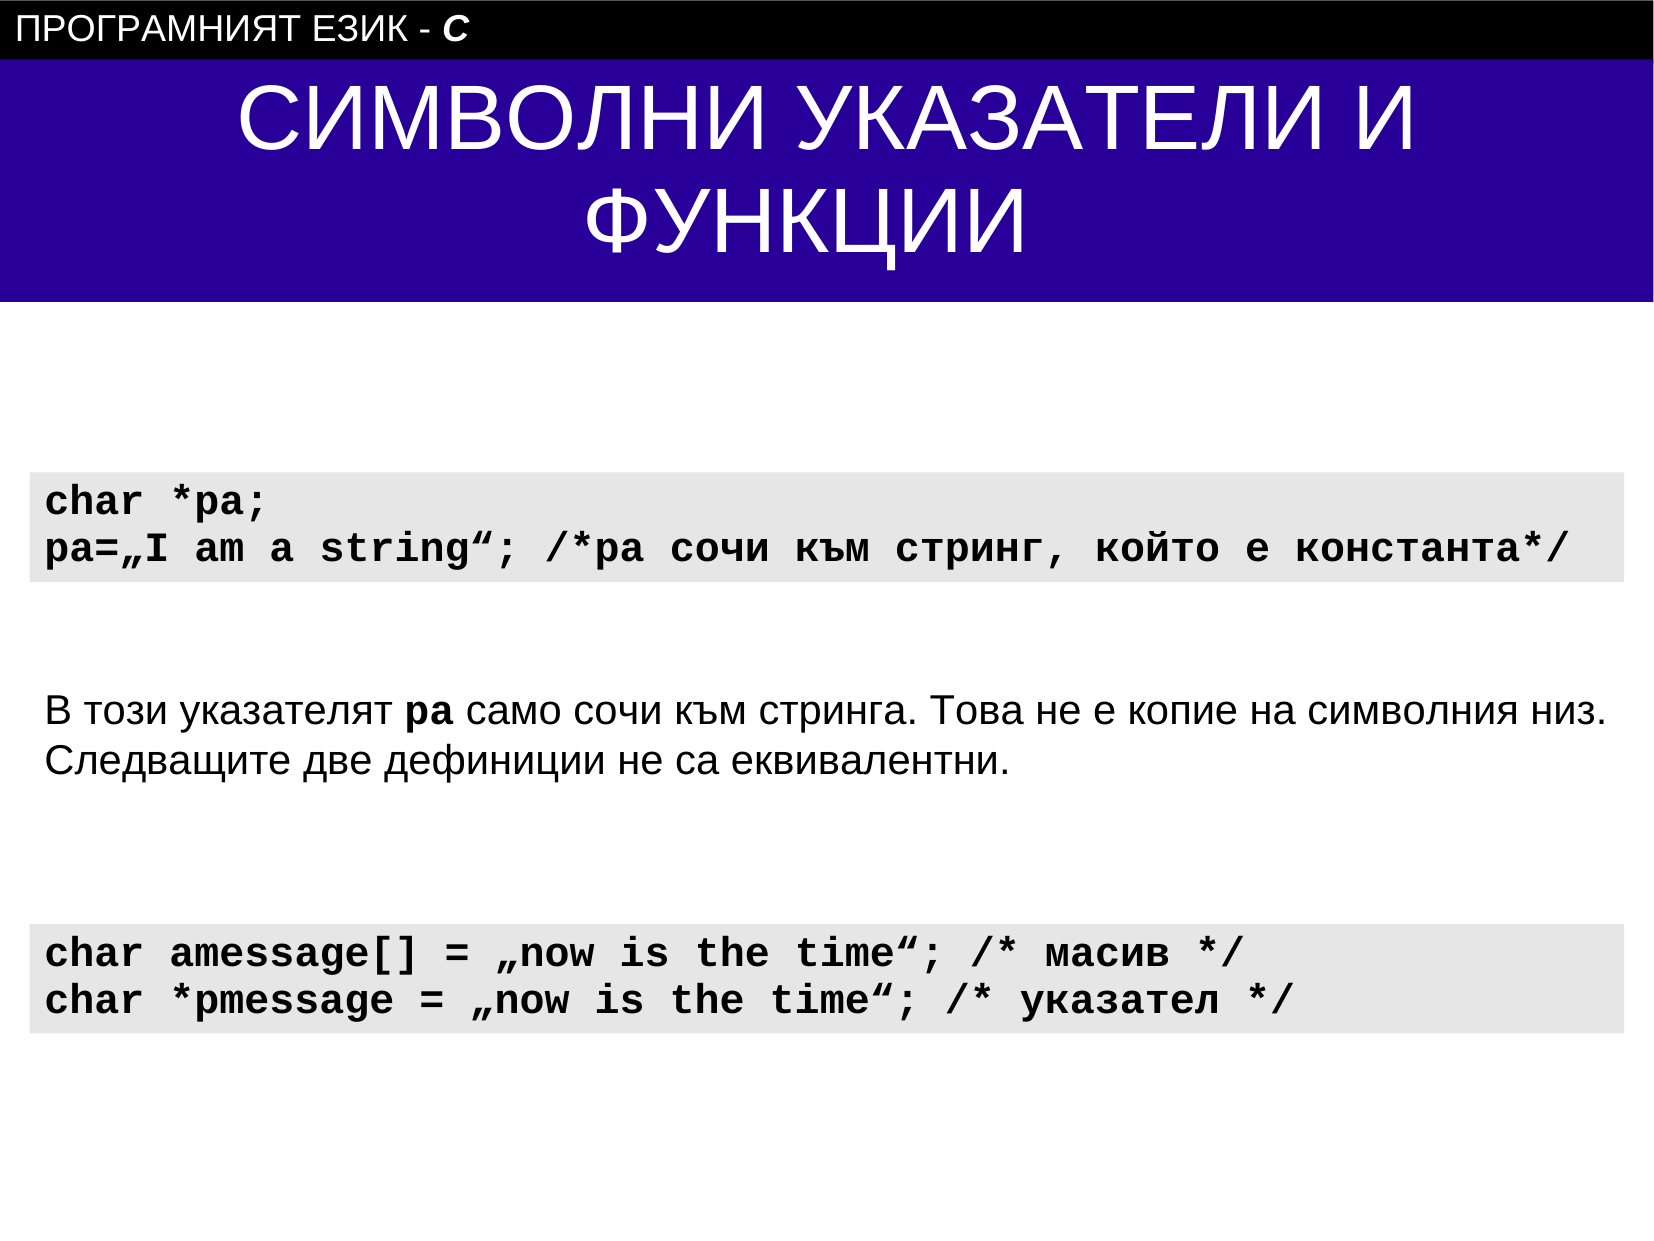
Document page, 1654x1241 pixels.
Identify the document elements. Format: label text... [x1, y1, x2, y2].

text_box ПРОГРАМНИЯT ЕЗИК - С [0, 0, 1654, 59]
text_box В този указателят pa само сочи към стринга. Това не е копие на символния низ. Следващите две дефиниции не са еквивалентни. [29, 679, 1625, 801]
text_box char amessage[] = „now is the time“; /* масив */ char *pmessage = „now is the time“; /* указател */ [29, 924, 1625, 1031]
text_box char *pa; pa=„I am a string“; /*pa сочи към стринг, който е константа*/ [29, 472, 1625, 579]
text_box СИМВОЛНИ УКАЗАТЕЛИ И ФУНКЦИИ [0, 59, 1654, 302]
